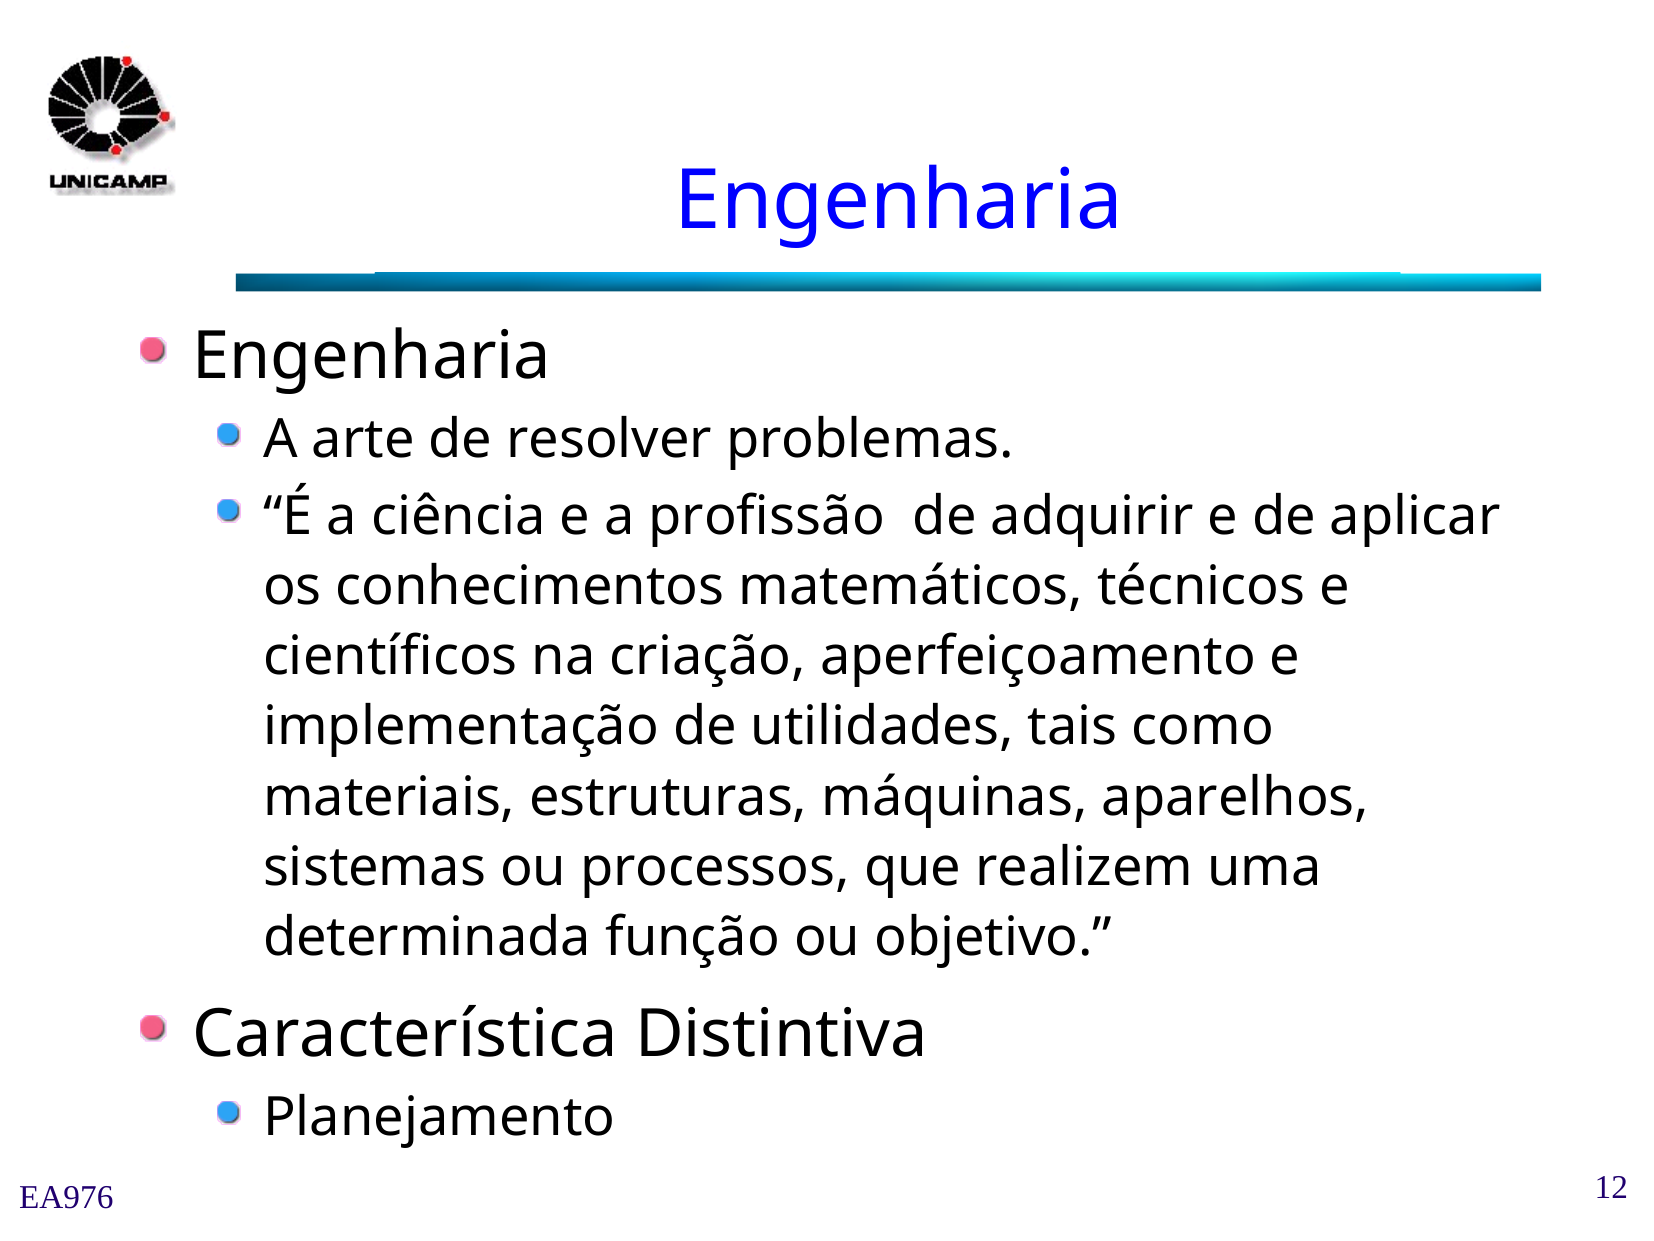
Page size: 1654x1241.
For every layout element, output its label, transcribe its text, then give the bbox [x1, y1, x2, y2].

list Engenharia A arte de resolver problemas. “É a ciência e a profissão de adquirir e de aplicar os conhecimentos matemáticos, técnicos e científicos na criação, aperfeiçoamento e implementação de utilidades, tais como materiais, estruturas, máquinas, aparelhos, sistemas ou processos, que realizem uma determinada função ou objetivo.” Característica Distintiva Planejamento [121, 309, 1534, 1182]
picture [125, 272, 1654, 295]
title Engenharia [264, 57, 1534, 250]
